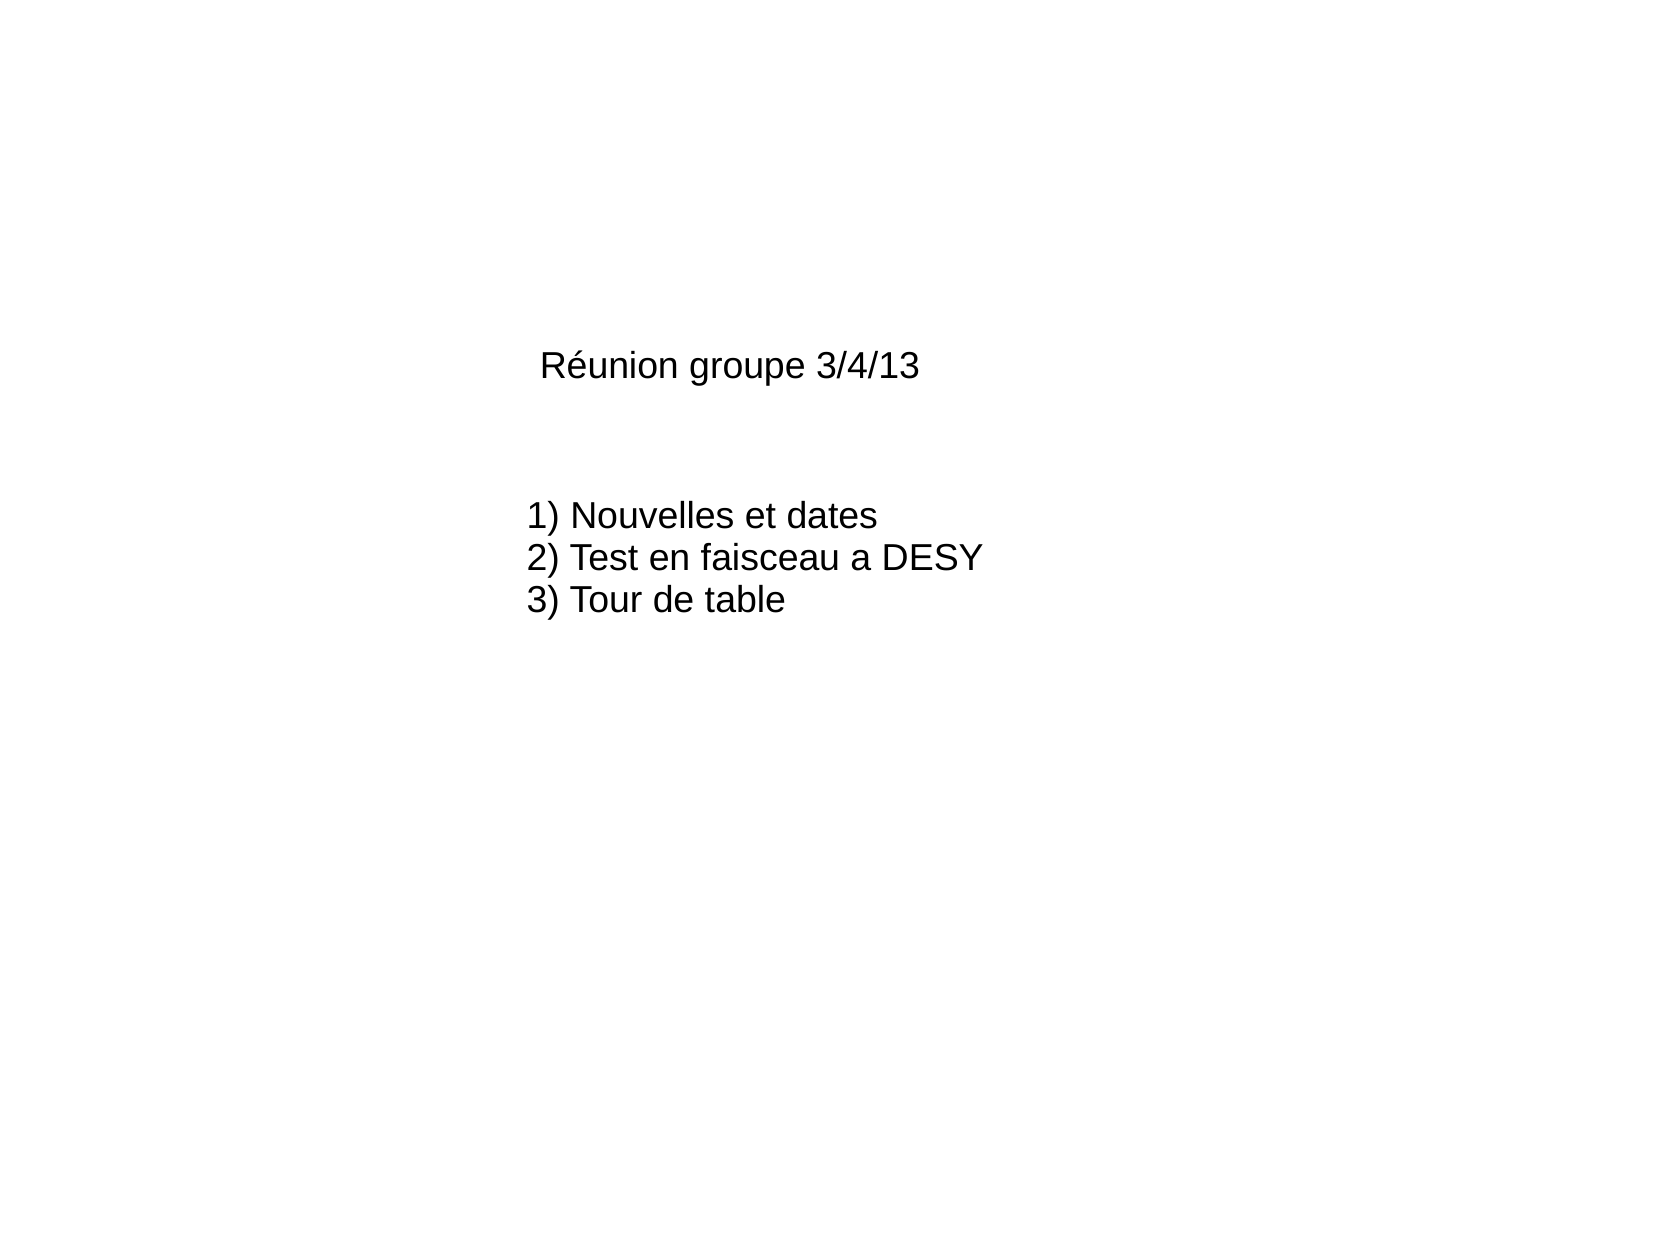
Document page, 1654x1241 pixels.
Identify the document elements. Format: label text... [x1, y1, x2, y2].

text_box 1) Nouvelles et dates 2) Test en faisceau a DESY 3) Tour de table [511, 487, 1000, 629]
text_box Réunion groupe 3/4/13 [525, 337, 937, 395]
